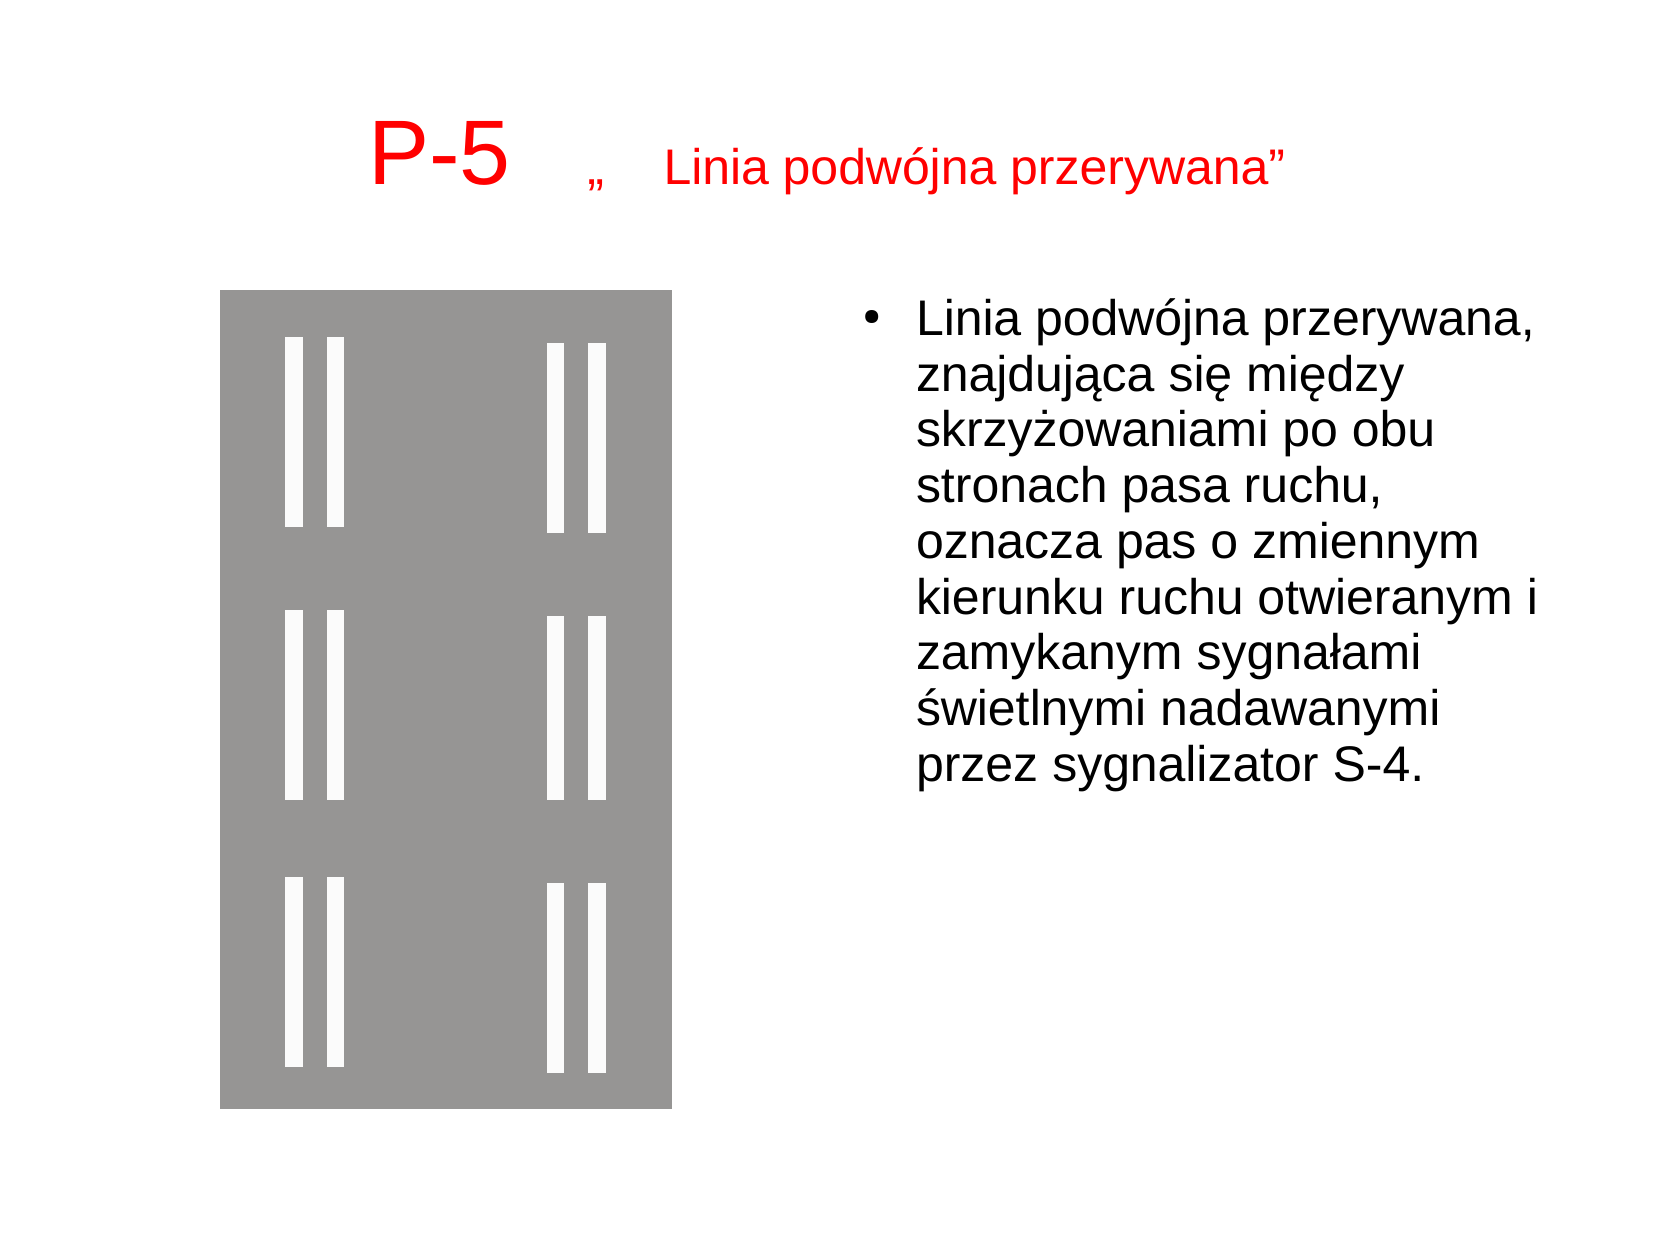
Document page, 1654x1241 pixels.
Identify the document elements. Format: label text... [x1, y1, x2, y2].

title P-5 „ Linia podwójna przerywana” [82, 56, 1571, 250]
picture [220, 290, 672, 1109]
list Linia podwójna przerywana, znajdująca się między skrzyżowaniami po obu stronach pasa ruchu, oznacza pas o zmiennym kierunku ruchu otwieranym i zamykanym sygnałami świetlnymi nadawanymi przez sygnalizator S-4. [845, 290, 1572, 1094]
